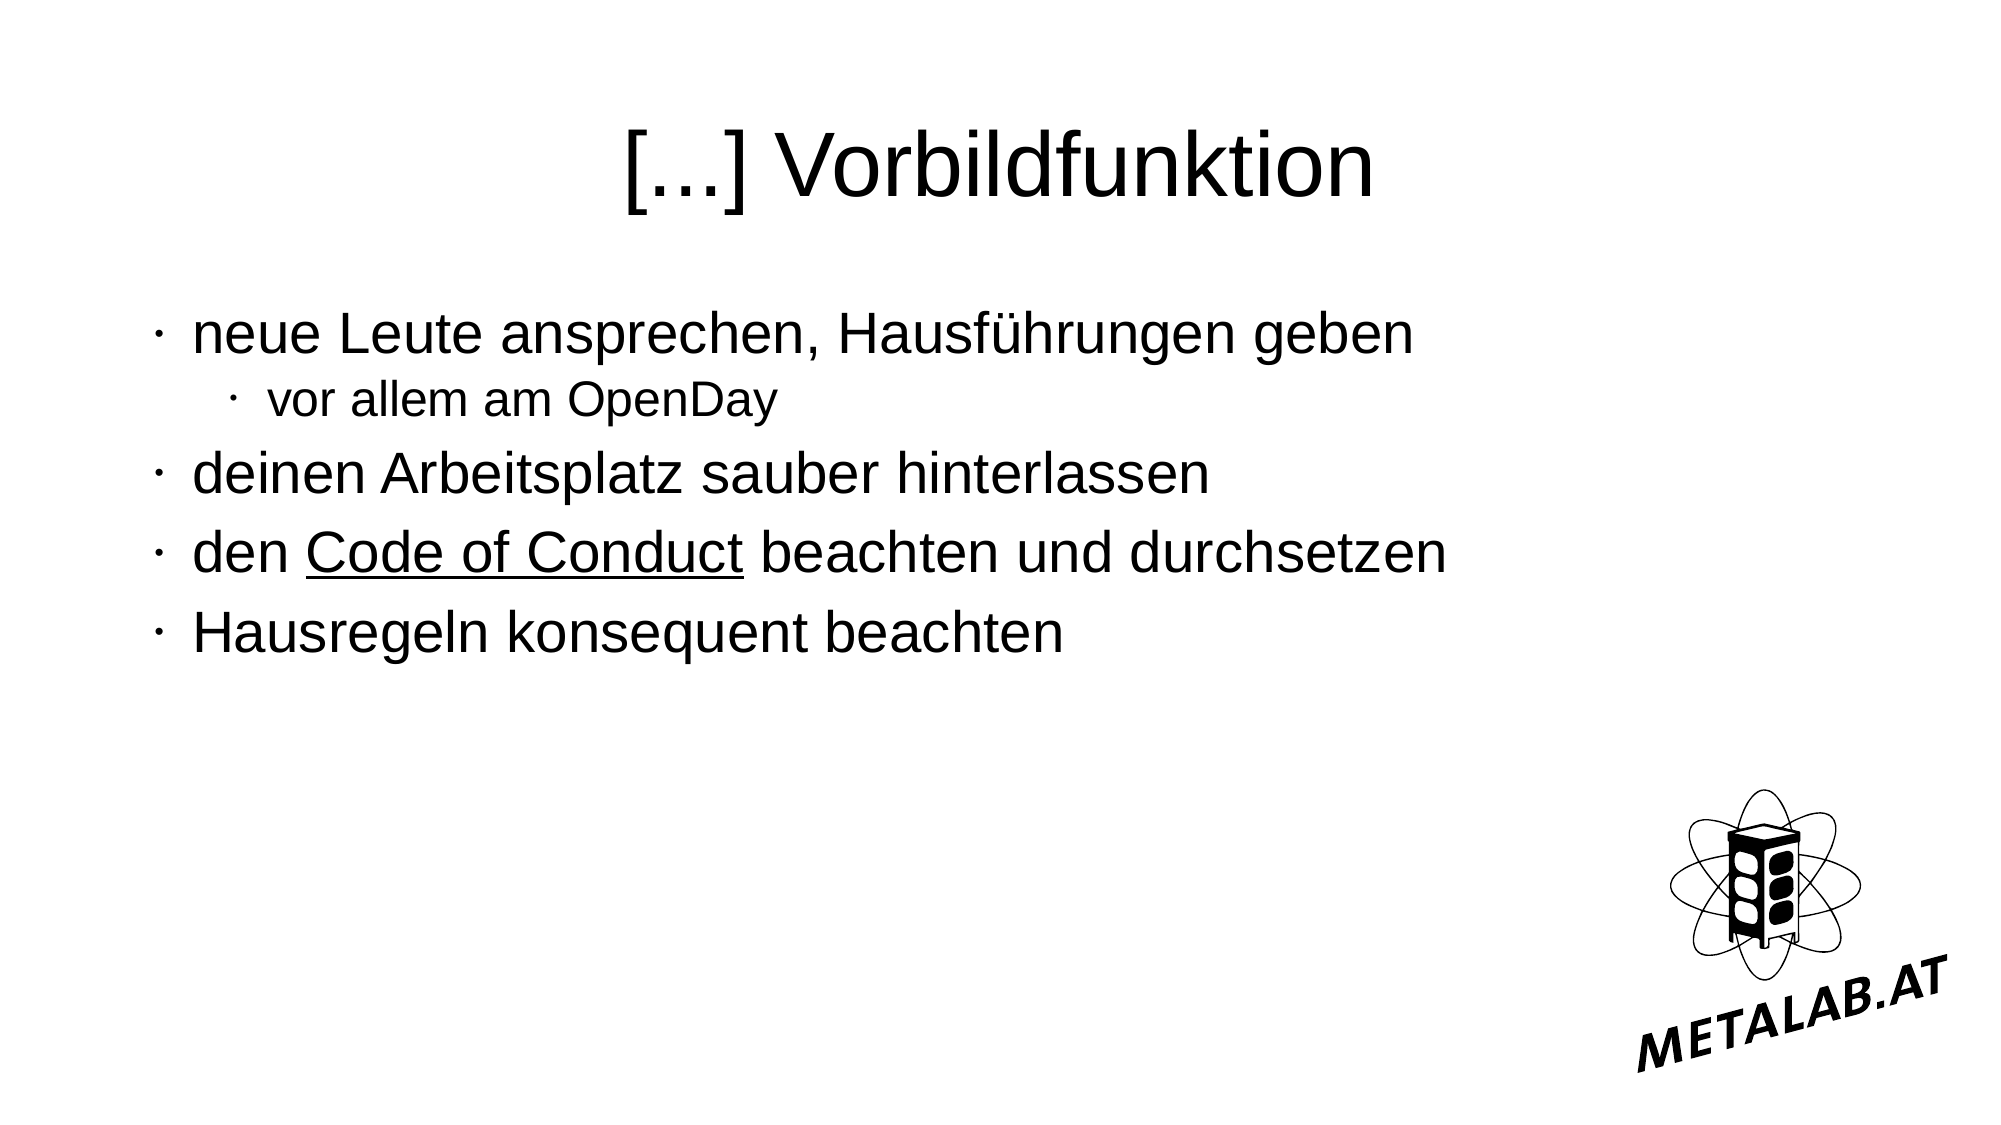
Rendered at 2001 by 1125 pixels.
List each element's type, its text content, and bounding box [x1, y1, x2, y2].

list neue Leute ansprechen, Hausführungen geben vor allem am OpenDay deinen Arbeitsplatz sauber hinterlassen den Code of Conduct beachten und durchsetzen Hausregeln konsequent beachten [137, 299, 1863, 1014]
title [...] Vorbildfunktion [137, 59, 1863, 278]
